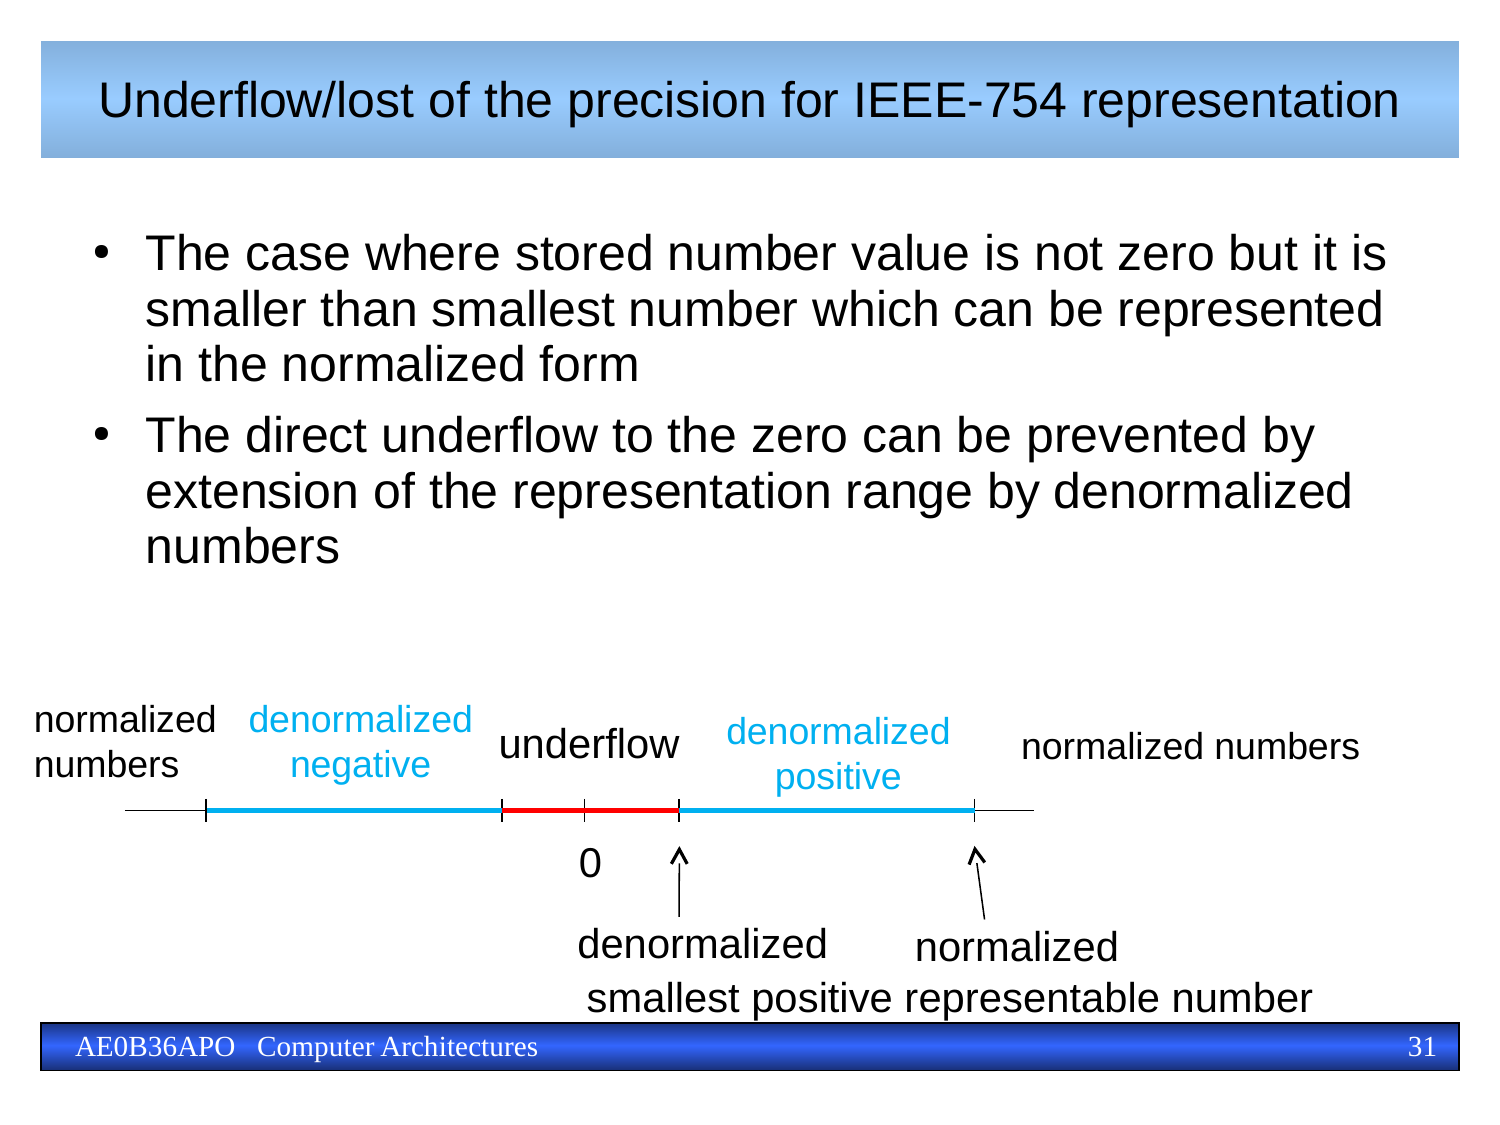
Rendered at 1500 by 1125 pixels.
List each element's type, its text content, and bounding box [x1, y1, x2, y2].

text_box denormalized negative [233, 687, 488, 793]
text_box 0 [549, 827, 632, 894]
title Underflow/lost of the precision for IEEE-754 representation [41, 41, 1459, 158]
text_box denormalized positive [711, 699, 966, 806]
text_box smallest positive representable number [556, 963, 1338, 1029]
text_box underflow [488, 709, 700, 775]
text_box denormalized [562, 909, 878, 976]
text_box normalized numbers [6, 687, 232, 793]
text_box normalized [899, 912, 1215, 978]
text_box normalized numbers [993, 714, 1375, 776]
list The case where stored number value is not zero but it is smaller than smallest number which can be represented in the normalized form The direct underflow to the zero can be prevented by extension of the representation range by denormalized numbers [75, 224, 1438, 613]
